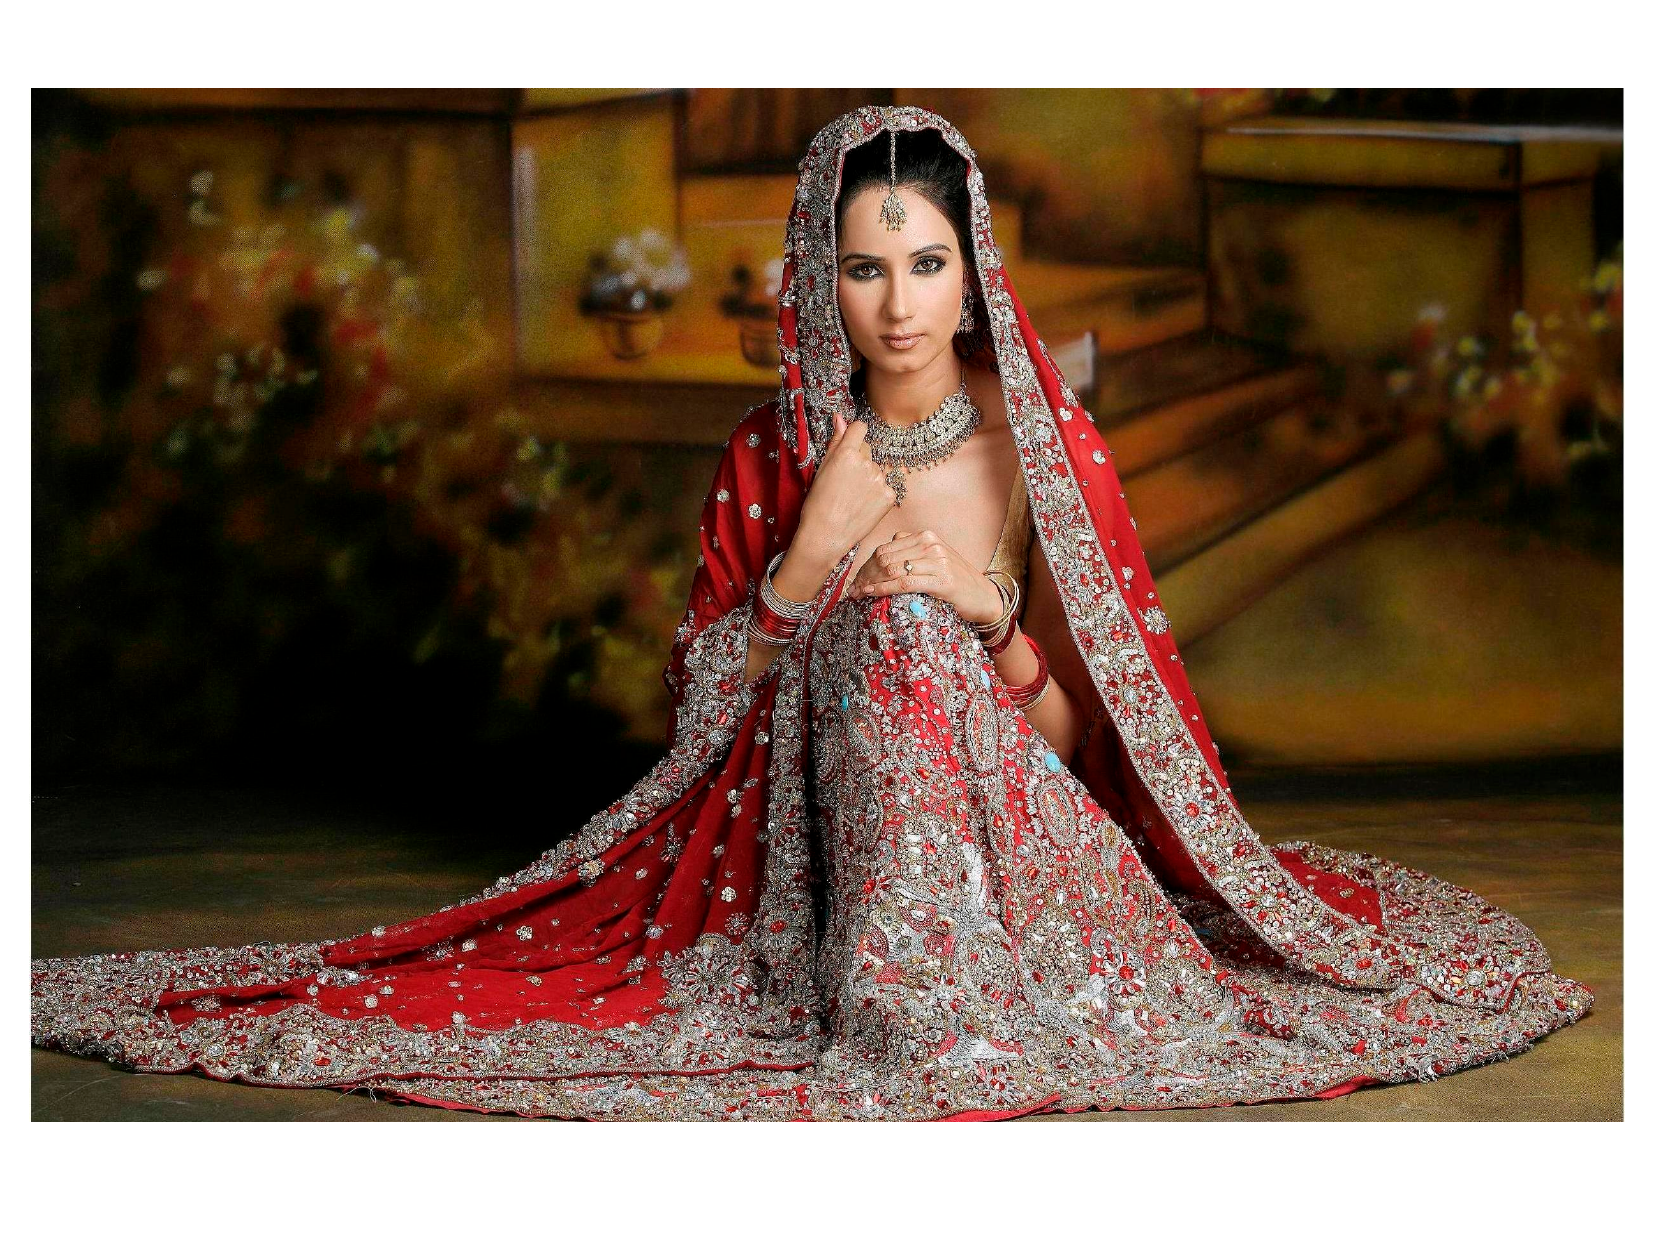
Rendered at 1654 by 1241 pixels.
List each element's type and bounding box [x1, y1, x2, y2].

picture [29, 88, 1625, 1123]
